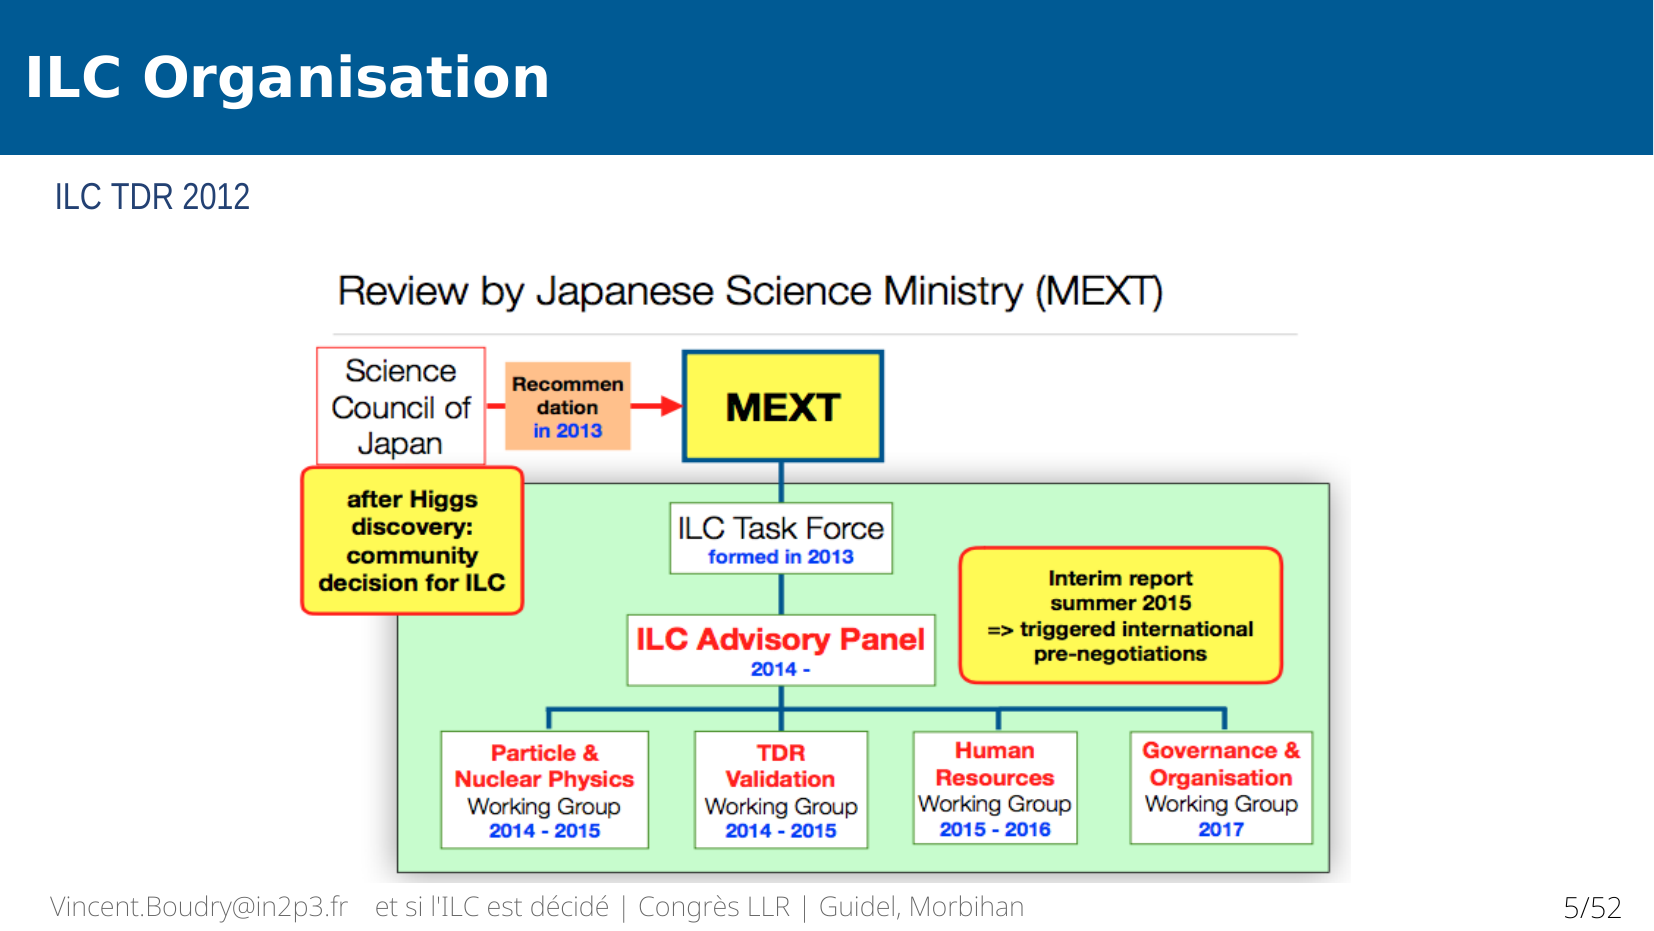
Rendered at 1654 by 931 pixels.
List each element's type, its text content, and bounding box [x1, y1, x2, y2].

list ILC TDR 2012 [54, 174, 1481, 306]
picture [265, 250, 1351, 883]
title ILC Organisation [24, 12, 1635, 143]
